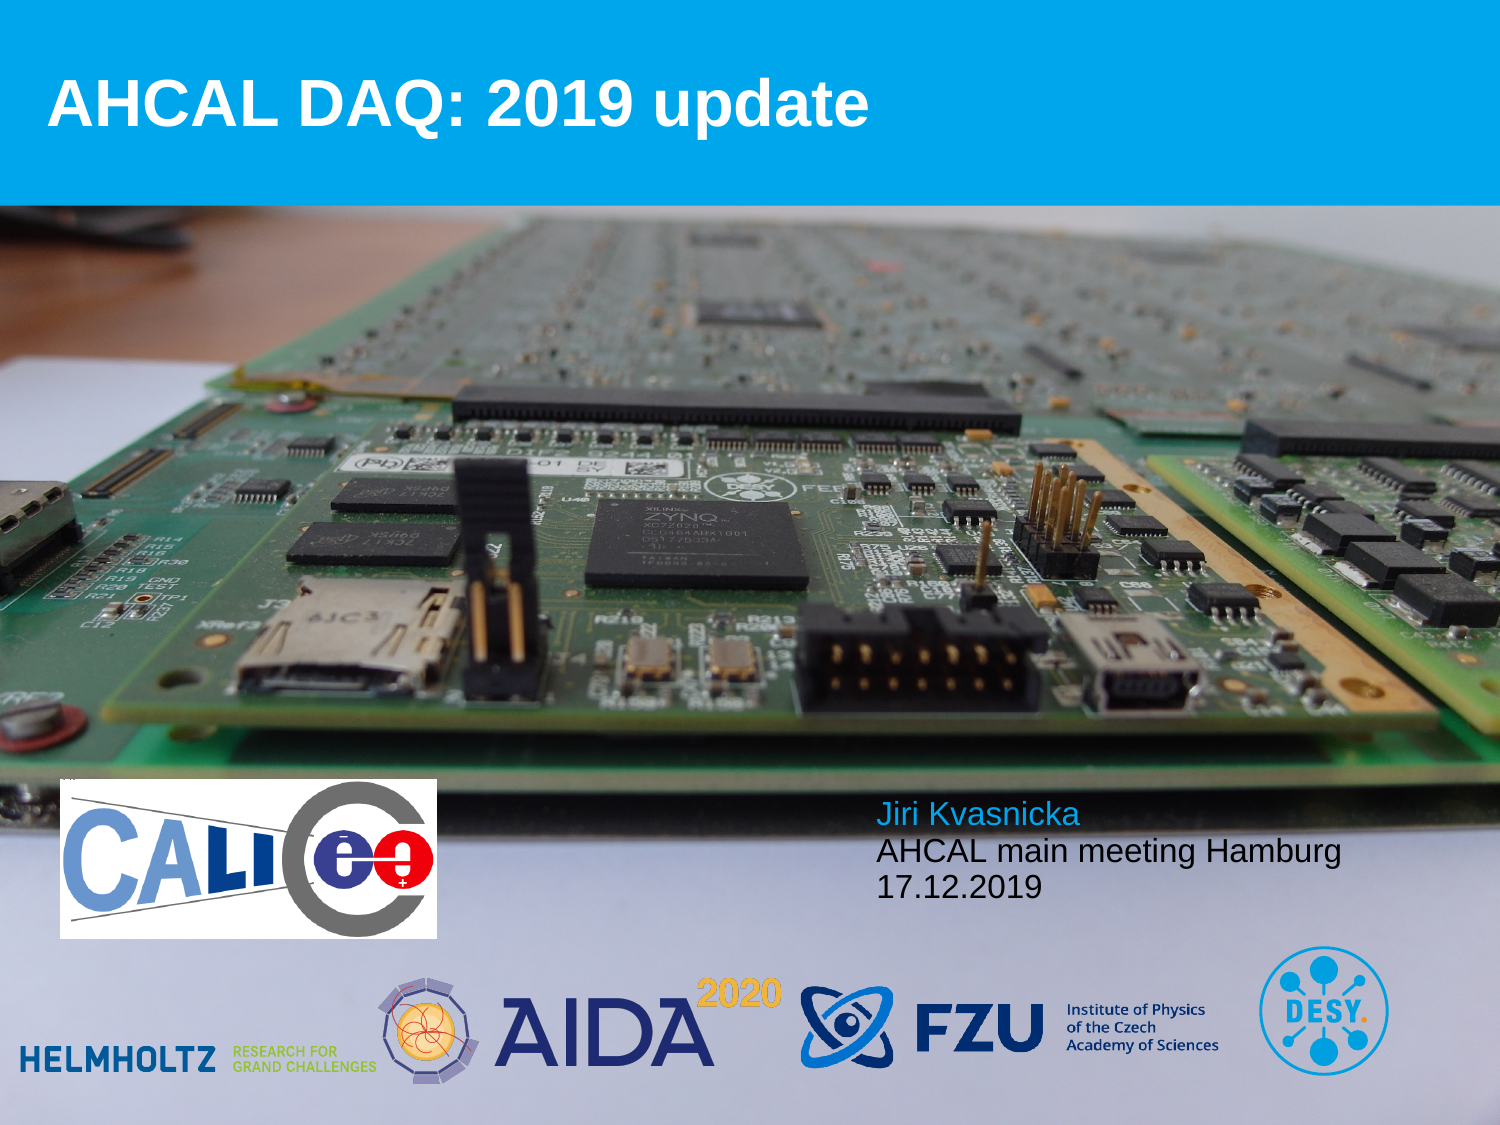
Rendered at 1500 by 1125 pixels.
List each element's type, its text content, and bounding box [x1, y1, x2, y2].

title AHCAL DAQ: 2019 update [46, 0, 1444, 208]
picture [0, 206, 1500, 1125]
text_box Jiri Kvasnicka AHCAL main meeting Hamburg 17.12.2019 [861, 787, 1456, 951]
